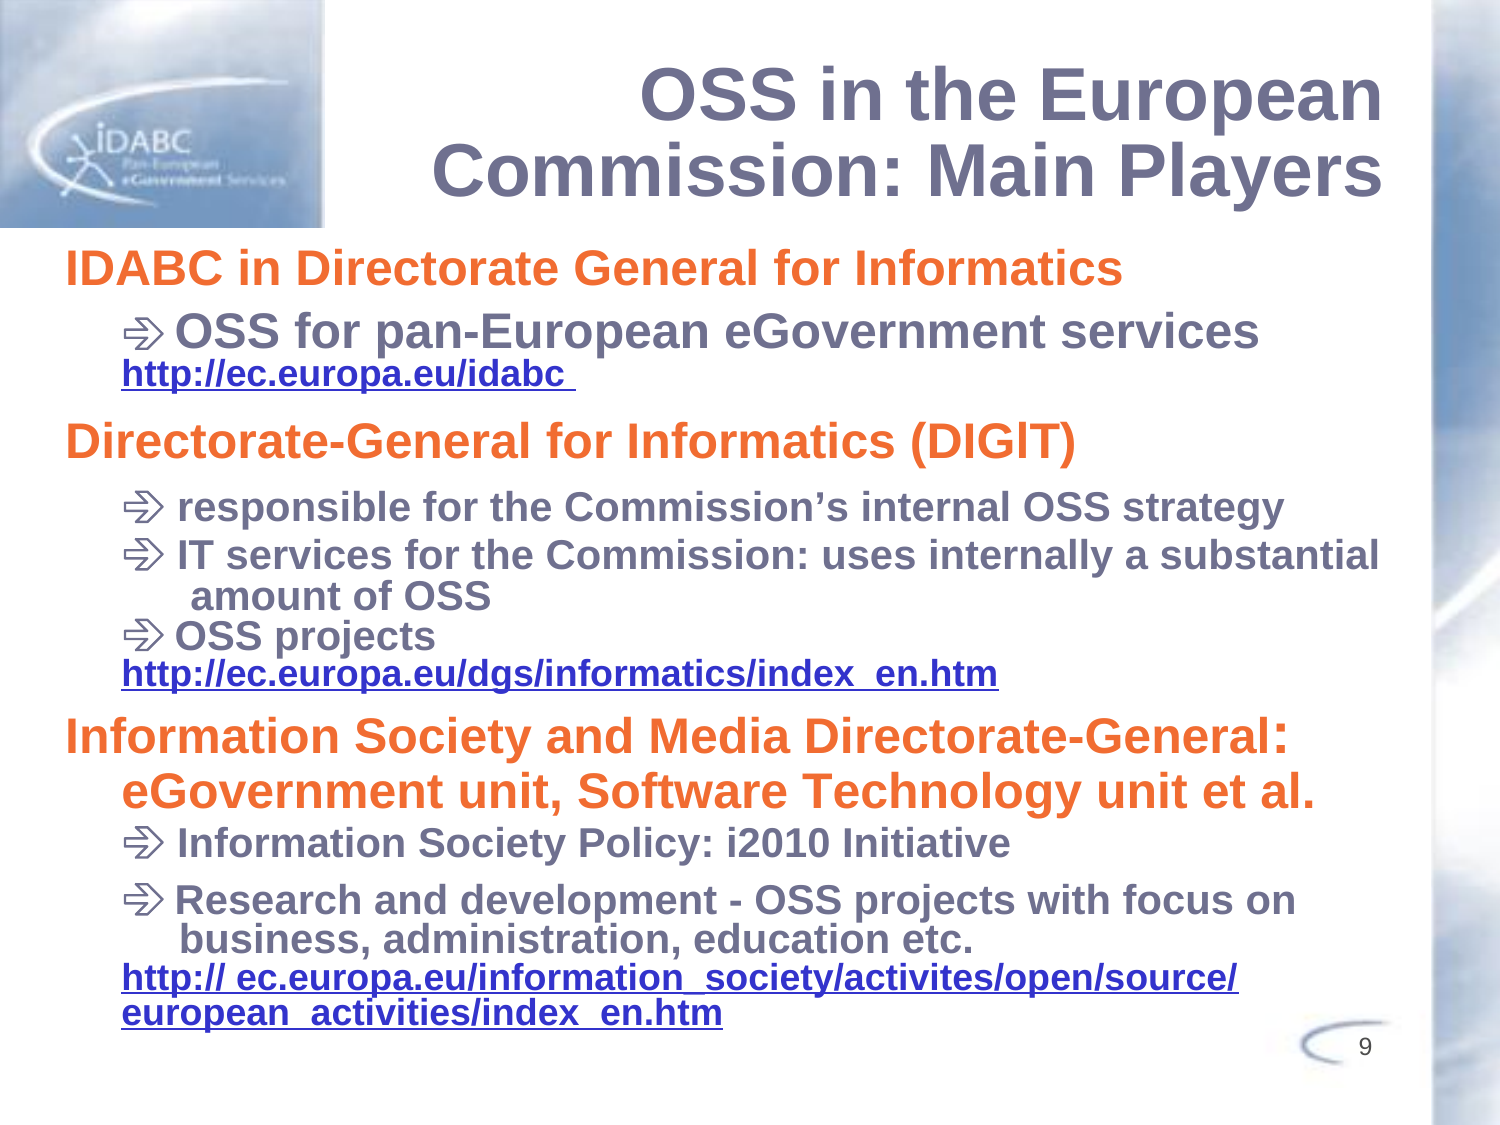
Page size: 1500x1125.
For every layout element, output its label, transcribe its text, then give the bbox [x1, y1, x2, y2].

text_box IDABC in Directorate General for Informatics  OSS for pan-European eGovernment services http://ec.europa.eu/idabc Directorate-General for Informatics (DIGlT)  responsible for the Commission’s internal OSS strategy  IT services for the Commission: uses internally a substantial amount of OSS  OSS projects http://ec.europa.eu/dgs/informatics/index_en.htm Information Society and Media Directorate-General: eGovernment unit, Software Technology unit et al.  Information Society Policy: i2010 Initiative  Research and development - OSS projects with focus on business, administration, education etc. http:// ec.europa.eu/information_society/activites/open/source/ european_activities/index_en.htm [50, 237, 1500, 526]
title OSS in the European Commission: Main Players [212, 47, 1400, 225]
